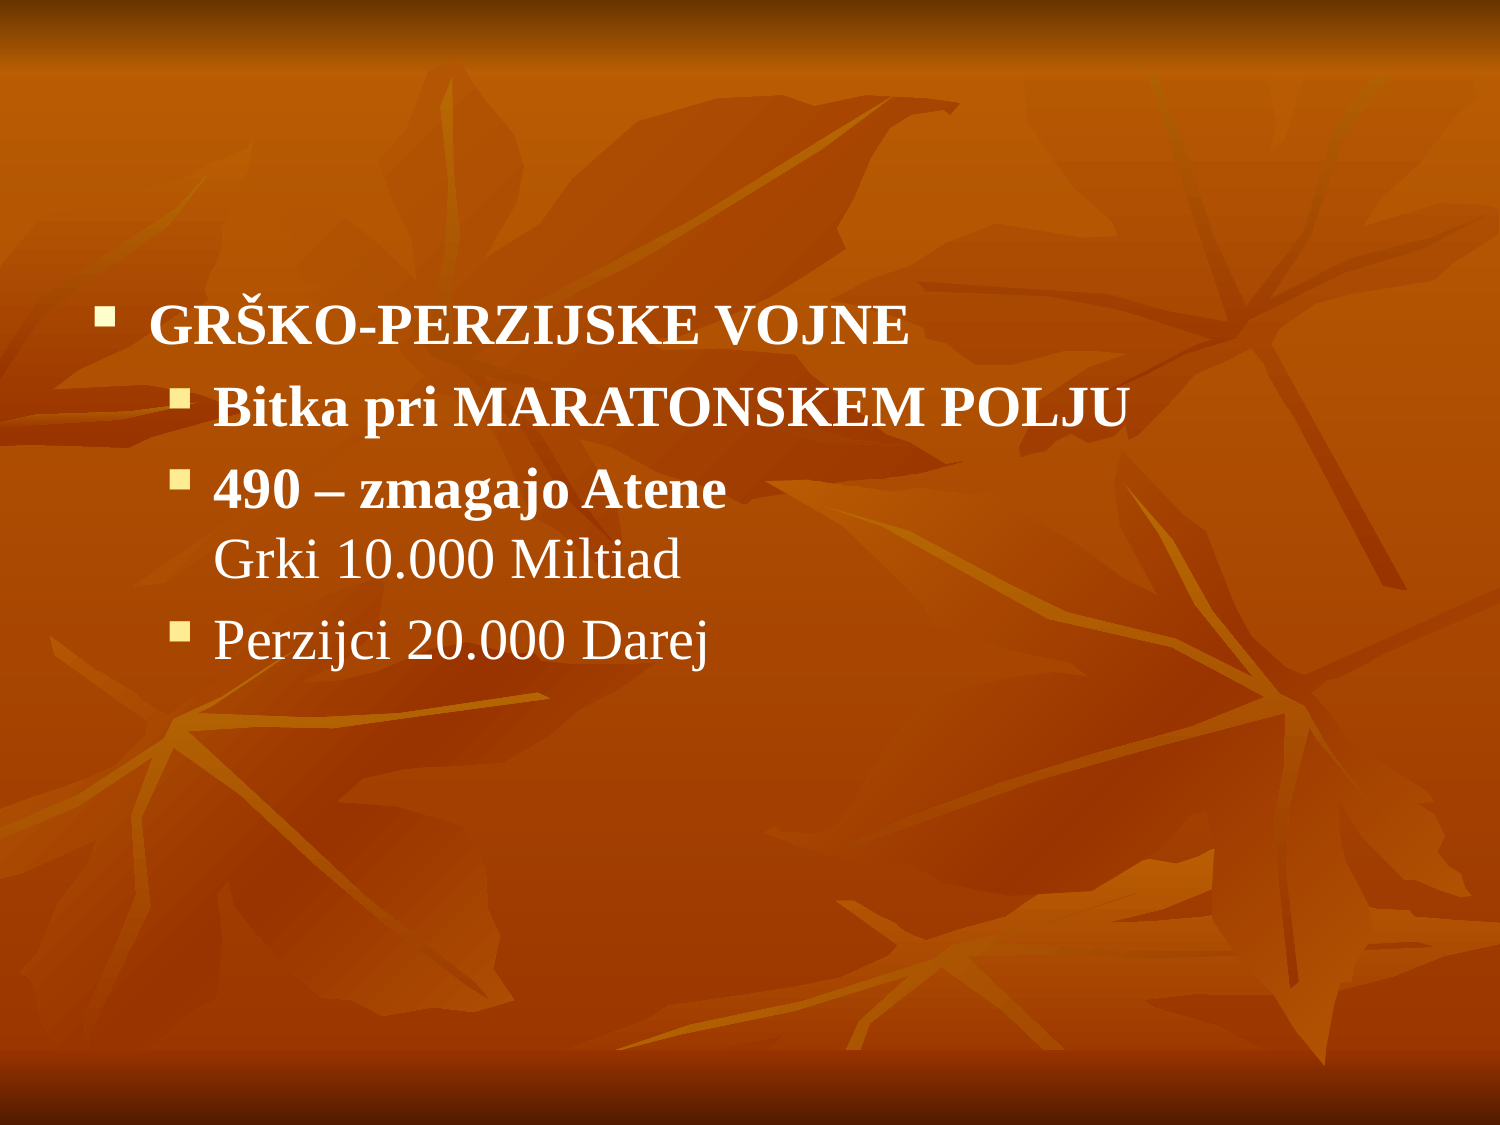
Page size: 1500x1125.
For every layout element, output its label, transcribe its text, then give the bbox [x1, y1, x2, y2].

list GRŠKO-PERZIJSKE VOJNE Bitka pri MARATONSKEM POLJU 490 – zmagajo Atene Grki 10.000 Miltiad Perzijci 20.000 Darej [76, 278, 1427, 1005]
